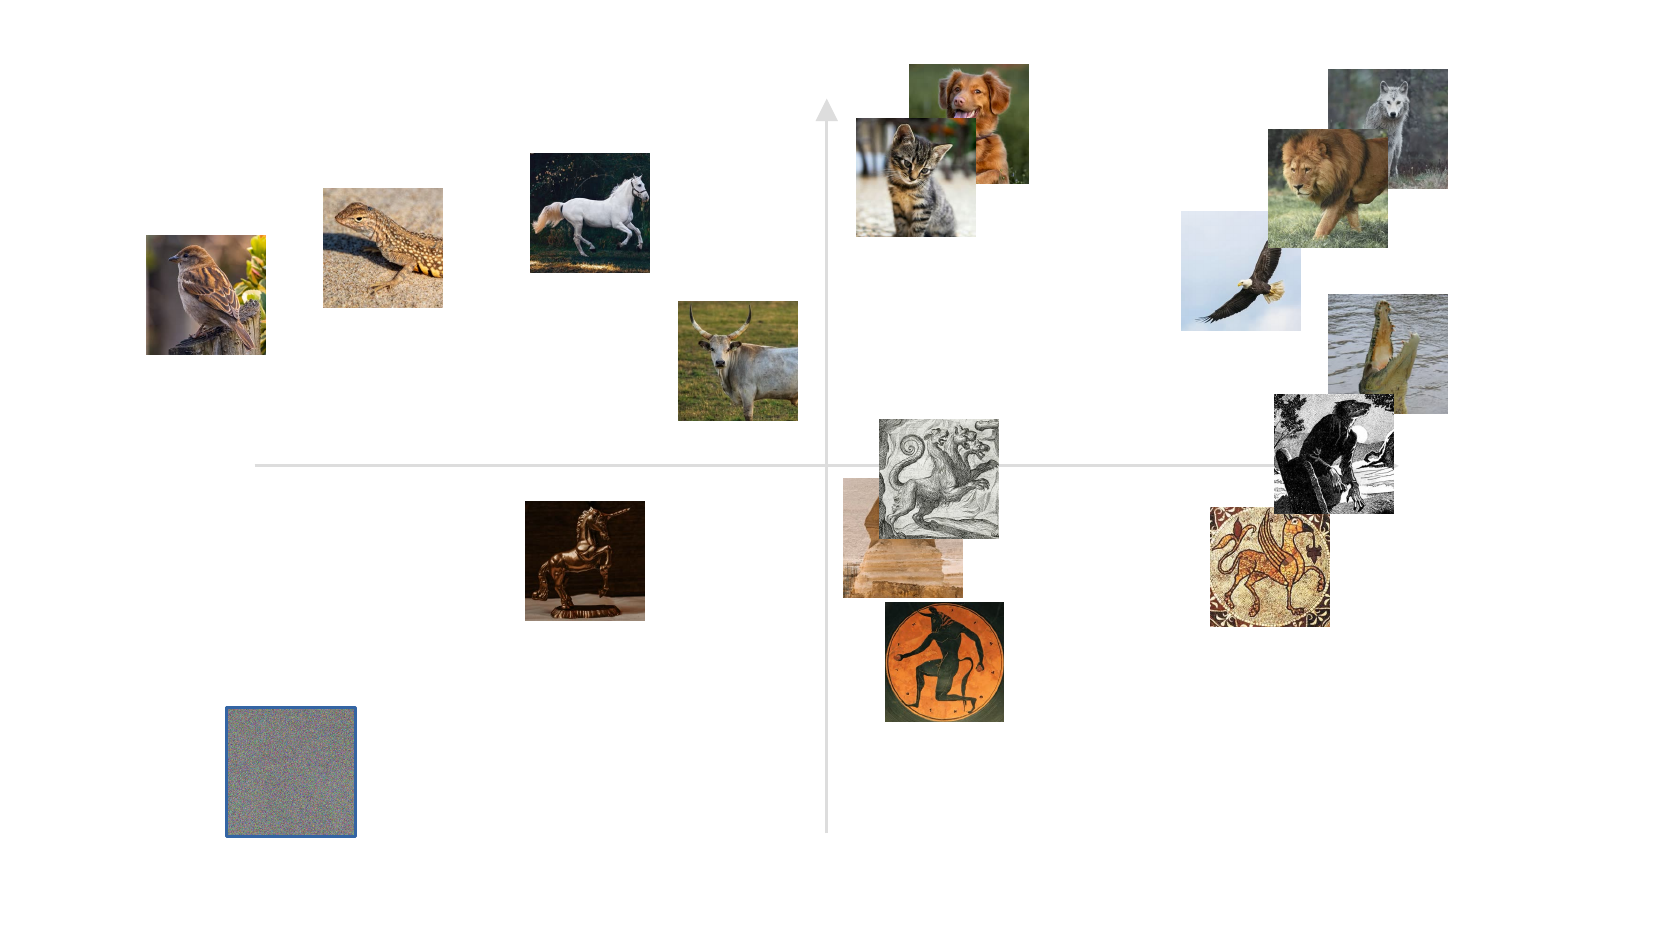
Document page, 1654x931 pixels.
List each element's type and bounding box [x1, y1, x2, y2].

picture [525, 501, 645, 621]
picture [856, 64, 1029, 238]
picture [323, 188, 443, 308]
picture [146, 235, 266, 355]
picture [1181, 69, 1448, 331]
picture [678, 301, 798, 421]
picture [1210, 294, 1448, 627]
picture [843, 419, 999, 598]
picture [227, 708, 355, 836]
picture [530, 153, 650, 273]
picture [885, 602, 1004, 722]
